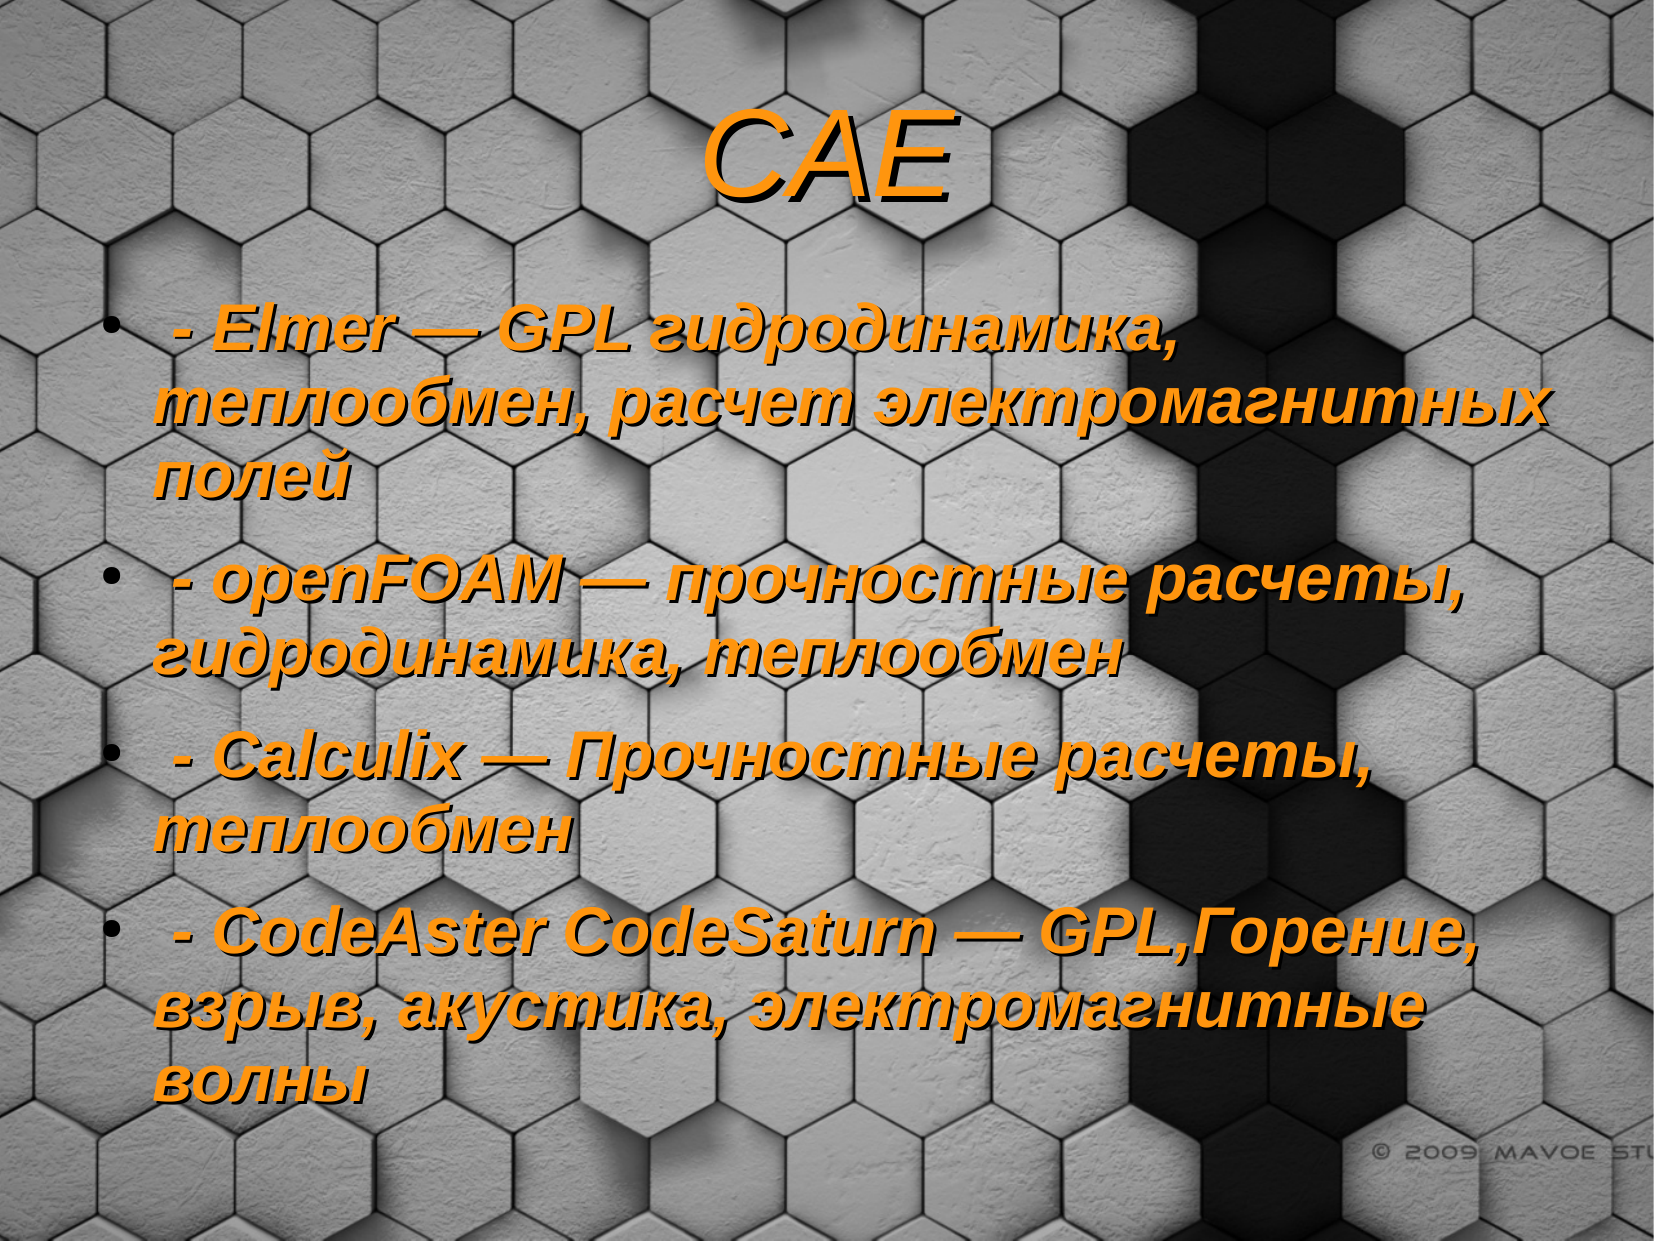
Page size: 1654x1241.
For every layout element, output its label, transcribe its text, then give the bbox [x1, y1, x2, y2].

title CAE [82, 49, 1571, 257]
list - Elmer — GPL гидродинамика, теплообмен, расчет электромагнитных полей - openFOAM — прочностные расчеты, гидродинамика, теплообмен - Calculix — Прочностные расчеты, теплообмен - CodeAster CodeSaturn — GPL,Горение, взрыв, акустика, электромагнитные волны [82, 290, 1571, 1123]
picture [0, 0, 1654, 1241]
